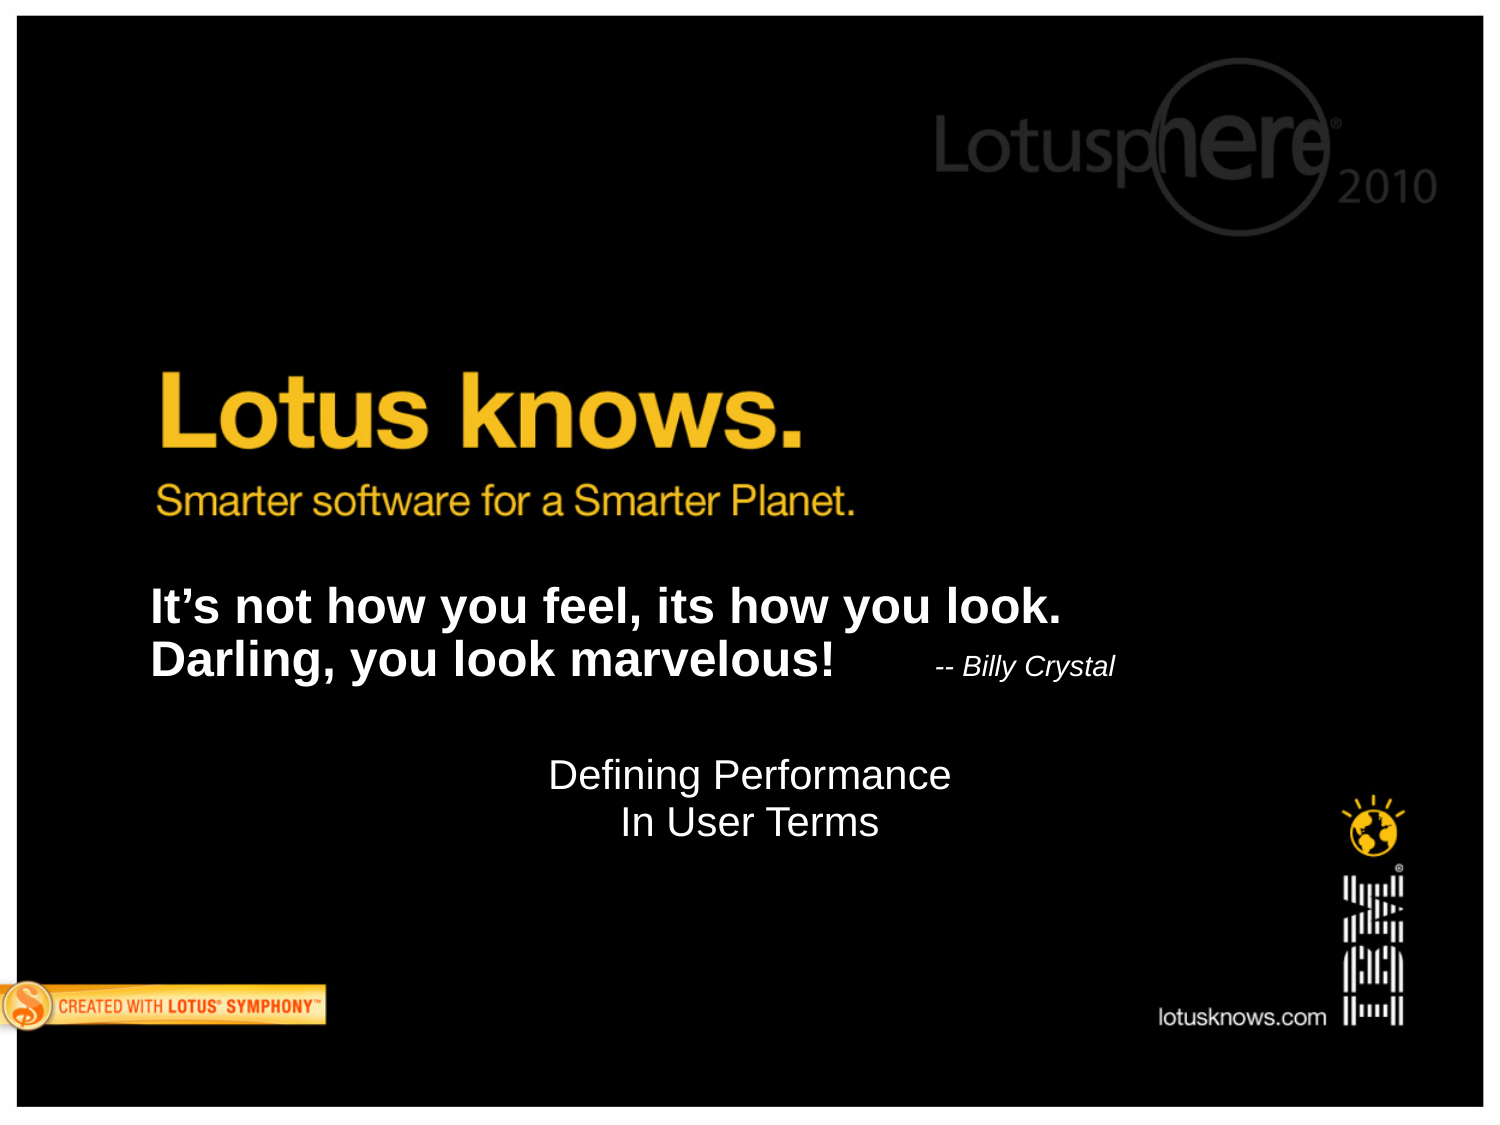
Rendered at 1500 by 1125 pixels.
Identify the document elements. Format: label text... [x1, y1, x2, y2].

text_box Defining Performance In User Terms [225, 750, 1276, 976]
picture [0, 0, 1499, 1125]
title It’s not how you feel, its how you look. Darling, you look marvelous! -- Billy Crystal [150, 549, 1338, 688]
